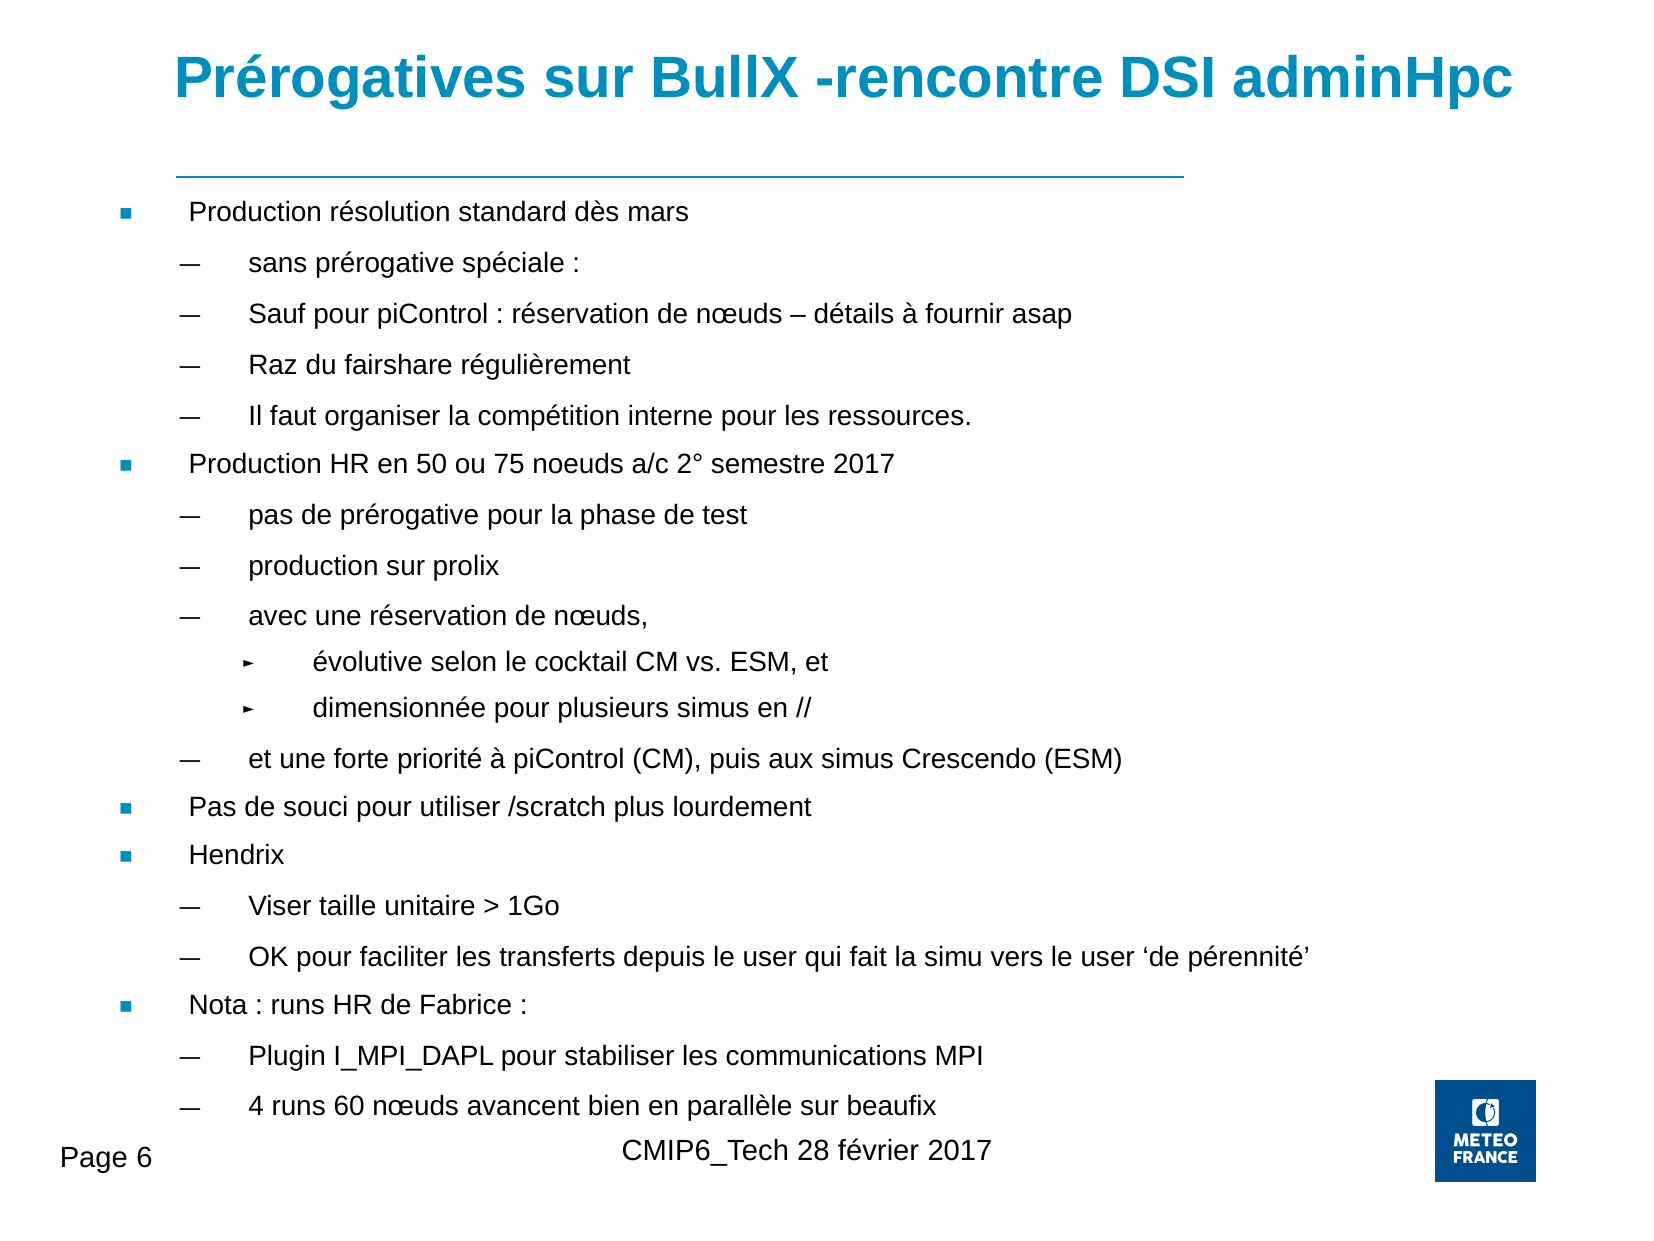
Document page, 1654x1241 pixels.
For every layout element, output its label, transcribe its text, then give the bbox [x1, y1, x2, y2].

picture [1435, 1134, 1536, 1182]
title Prérogatives sur BullX -rencontre DSI adminHpc [174, 0, 1654, 156]
list Production résolution standard dès mars sans prérogative spéciale : Sauf pour piControl : réservation de nœuds – détails à fournir asap Raz du fairshare régulièrement Il faut organiser la compétition interne pour les ressources. Production HR en 50 ou 75 noeuds a/c 2° semestre 2017 pas de prérogative pour la phase de test production sur prolix avec une réservation de nœuds, évolutive selon le cocktail CM vs. ESM, et dimensionnée pour plusieurs simus en // et une forte priorité à piControl (CM), puis aux simus Crescendo (ESM) Pas de souci pour utiliser /scratch plus lourdement Hendrix Viser taille unitaire > 1Go OK pour faciliter les transferts depuis le user qui fait la simu vers le user ‘de pérennité’ Nota : runs HR de Fabrice : Plugin I_MPI_DAPL pour stabiliser les communications MPI 4 runs 60 nœuds avancent bien en parallèle sur beaufix [104, 196, 1600, 1134]
